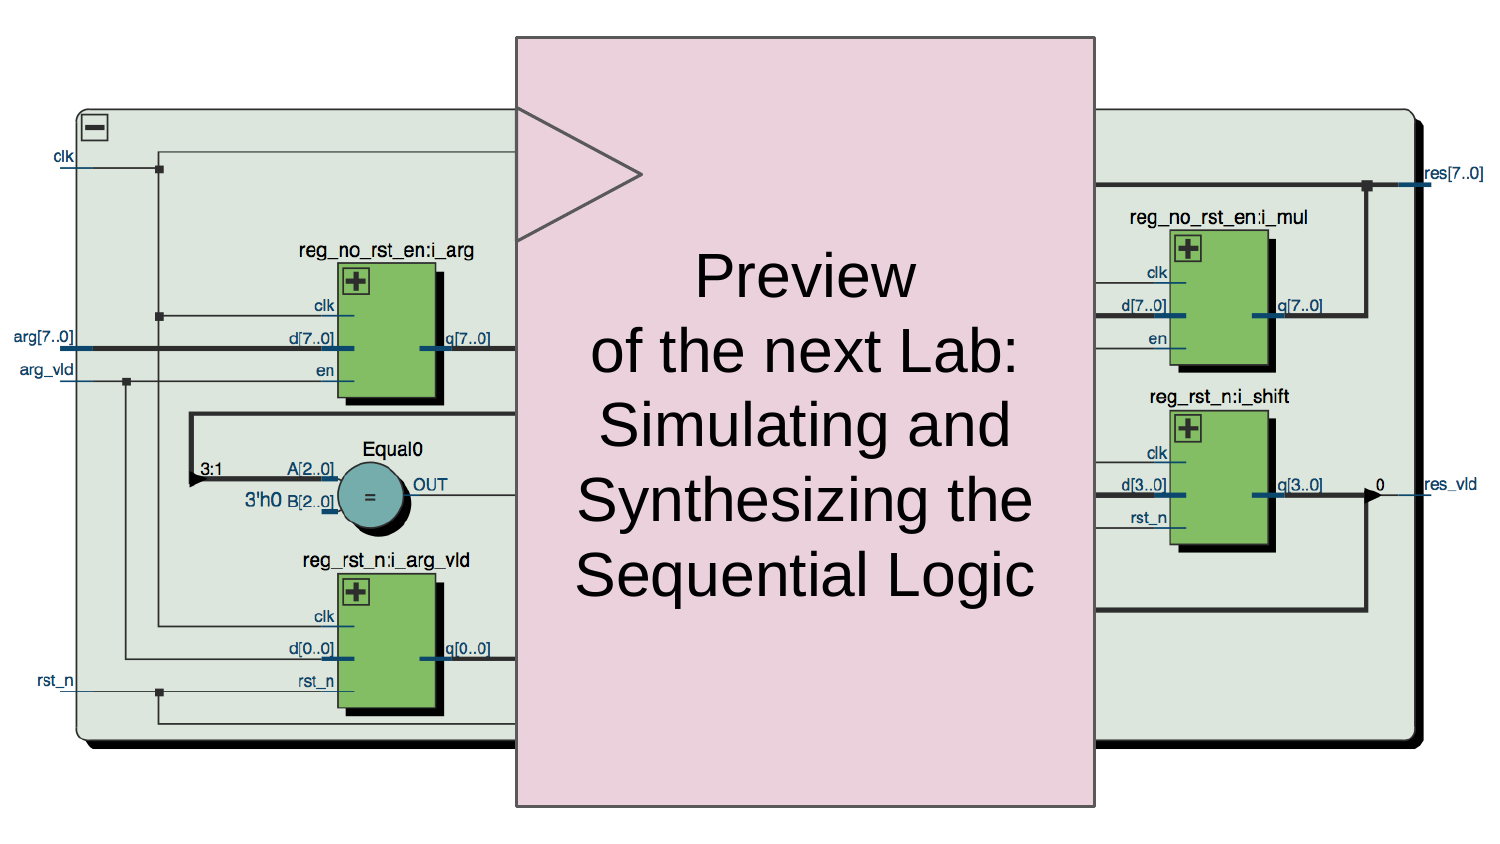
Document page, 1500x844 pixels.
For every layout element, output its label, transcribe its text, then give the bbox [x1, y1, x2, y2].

picture [0, 74, 516, 769]
picture [1095, 74, 1500, 769]
text_box [516, 107, 642, 242]
text_box Preview of the next Lab: Simulating and Synthesizing the Sequential Logic [516, 37, 1095, 807]
